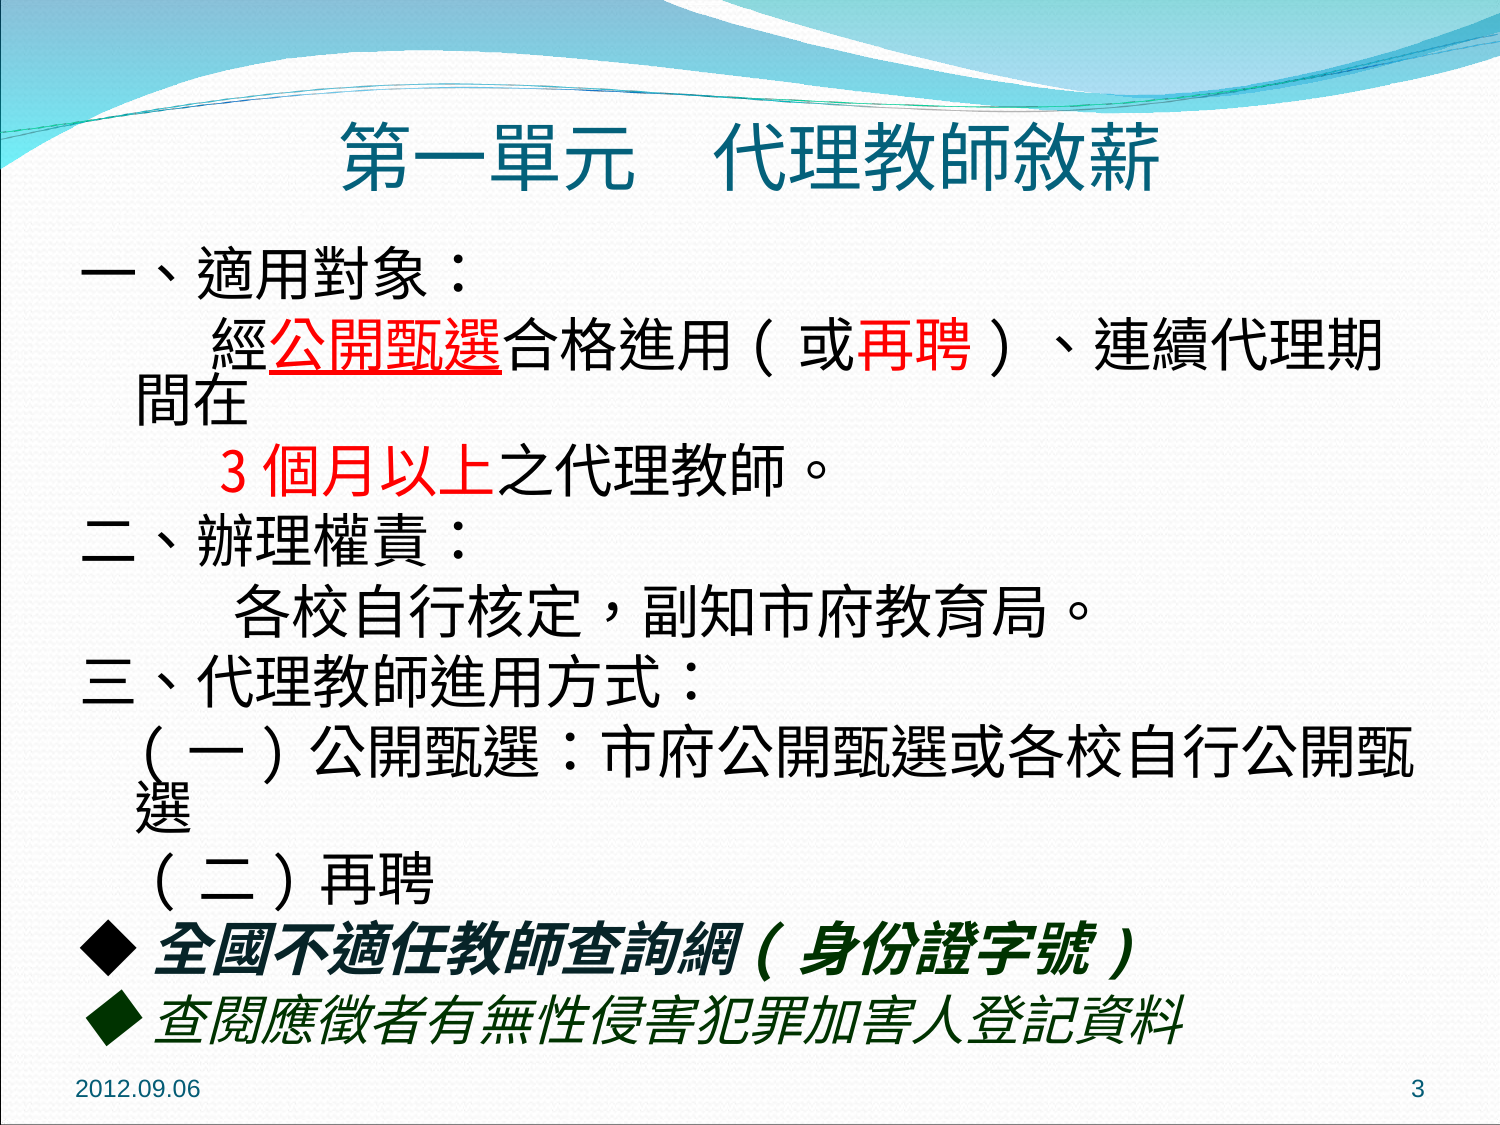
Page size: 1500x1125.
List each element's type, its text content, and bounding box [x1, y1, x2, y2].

picture [0, 0, 1500, 1125]
text_box 2012.09.06 [74, 1042, 426, 1103]
title 第一單元 代理教師敘薪 [112, 50, 1388, 201]
text_box <number> [1299, 1042, 1426, 1103]
list 一、適用對象： 經公開甄選合格進用(或再聘)、連續代理期間在 3個月以上之代理教師。 二、辦理權責： 各校自行核定，副知市府教育局。 三、代理教師進用方式： (一)公開甄選：市府公開甄選或各校自行公開甄選 (二)再聘 ◆全國不適任教師查詢網(身份證字號) ◆查閱應徵者有無性侵害犯罪加害人登記資料 [64, 243, 1440, 1069]
